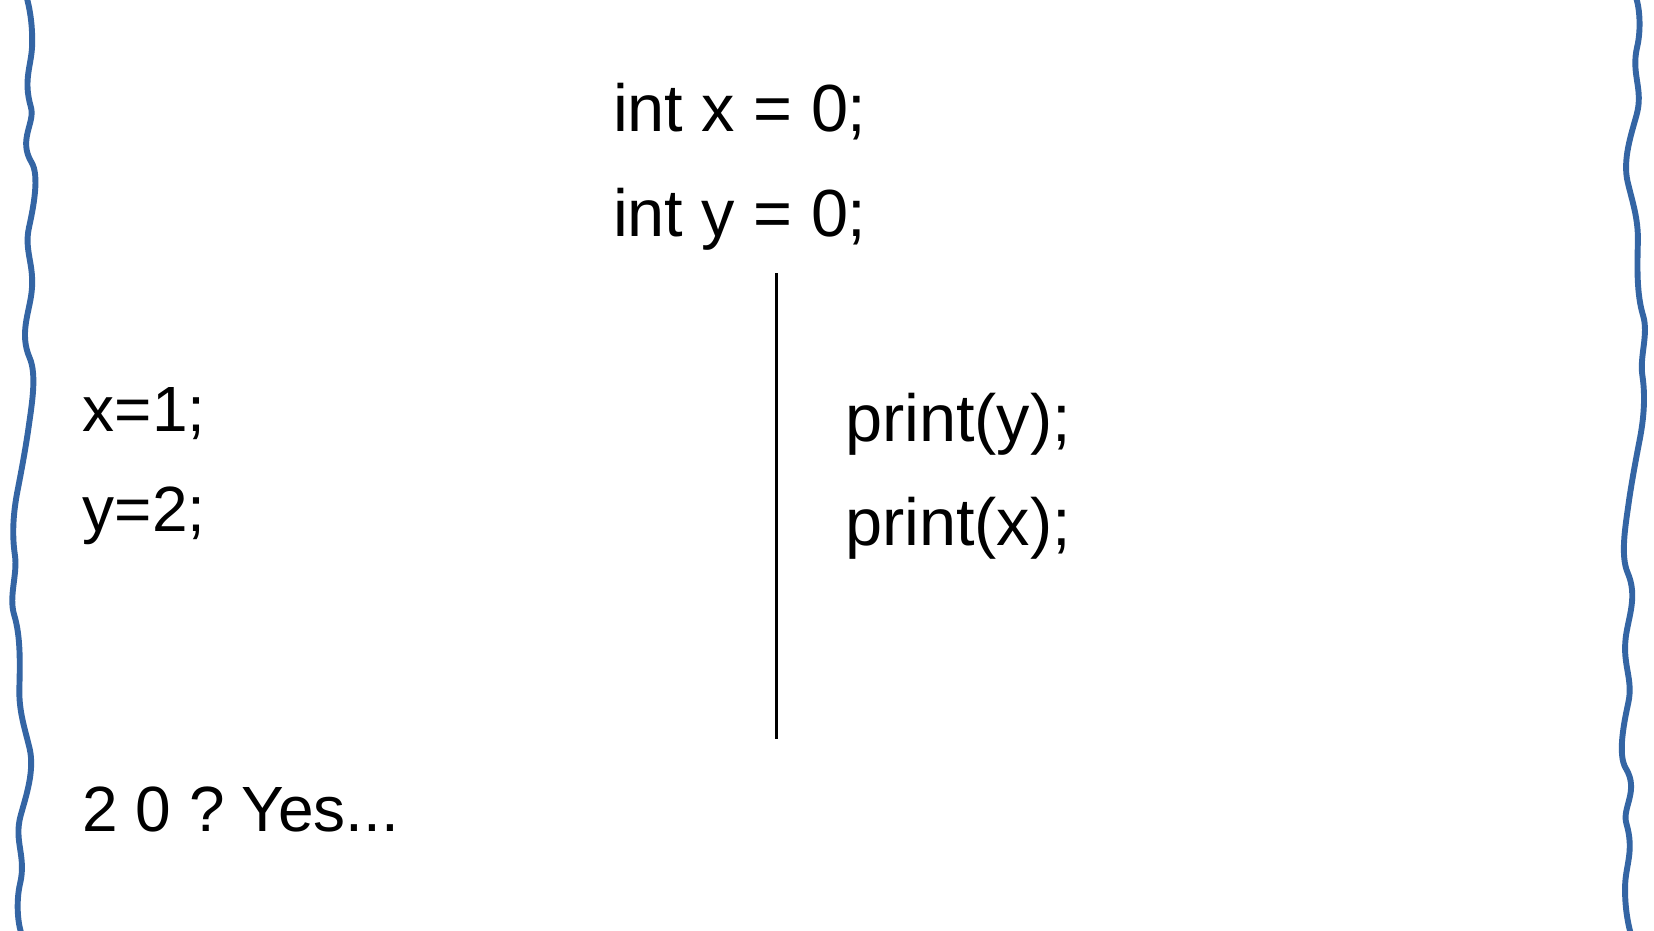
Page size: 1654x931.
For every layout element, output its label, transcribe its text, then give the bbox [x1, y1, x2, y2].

list print(y); print(x); [845, 276, 1572, 817]
list x=1; y=2; 2 0 ? Yes... [82, 74, 997, 852]
list int x = 0; int y = 0; [613, 71, 1249, 319]
